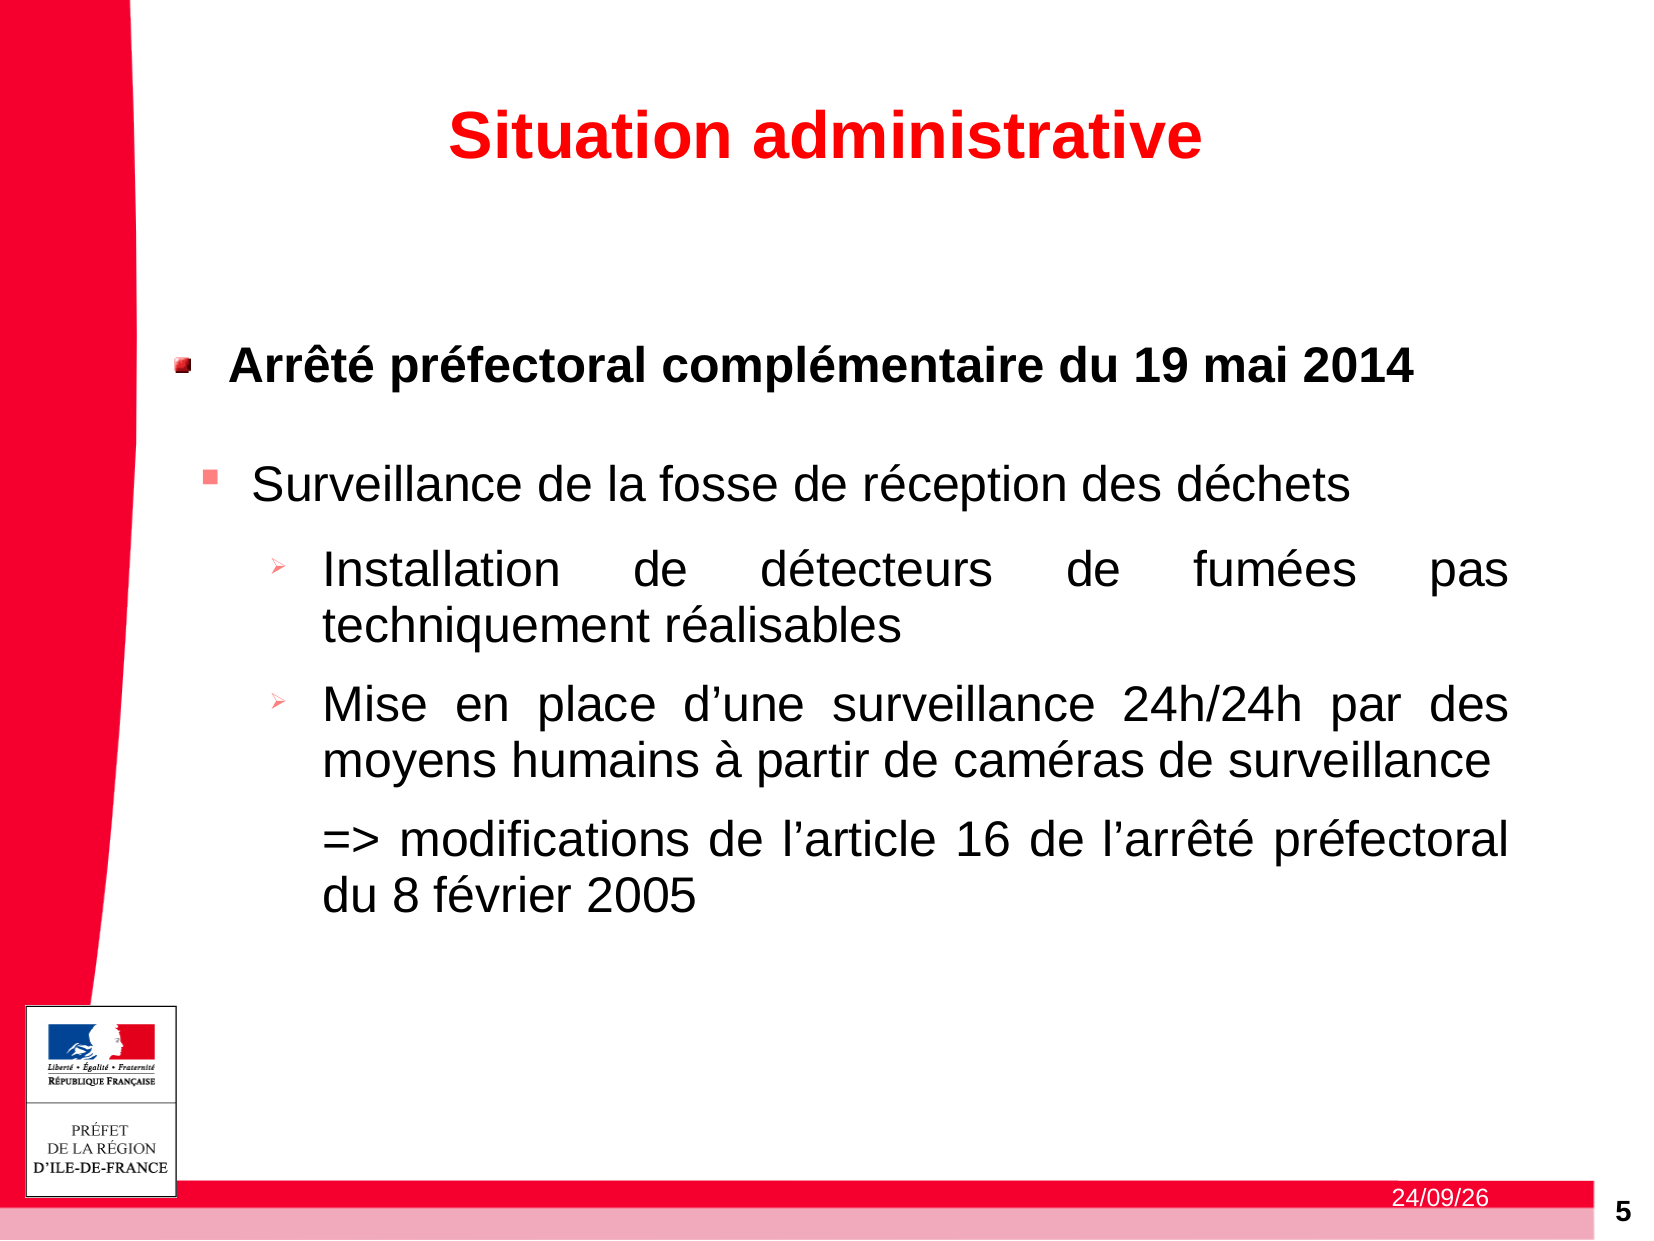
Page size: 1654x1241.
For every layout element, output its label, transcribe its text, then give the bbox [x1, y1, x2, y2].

title Situation administrative [82, 49, 1571, 223]
list Surveillance de la fosse de réception des déchets Installation de détecteurs de fumées pas techniquement réalisables Mise en place d’une surveillance 24h/24h par des moyens humains à partir de caméras de surveillance => modifications de l’article 16 de l’arrêté préfectoral du 8 février 2005 [180, 455, 1511, 1176]
picture [0, 0, 1653, 1240]
list Arrêté préfectoral complémentaire du 19 mai 2014 [157, 251, 1487, 1071]
